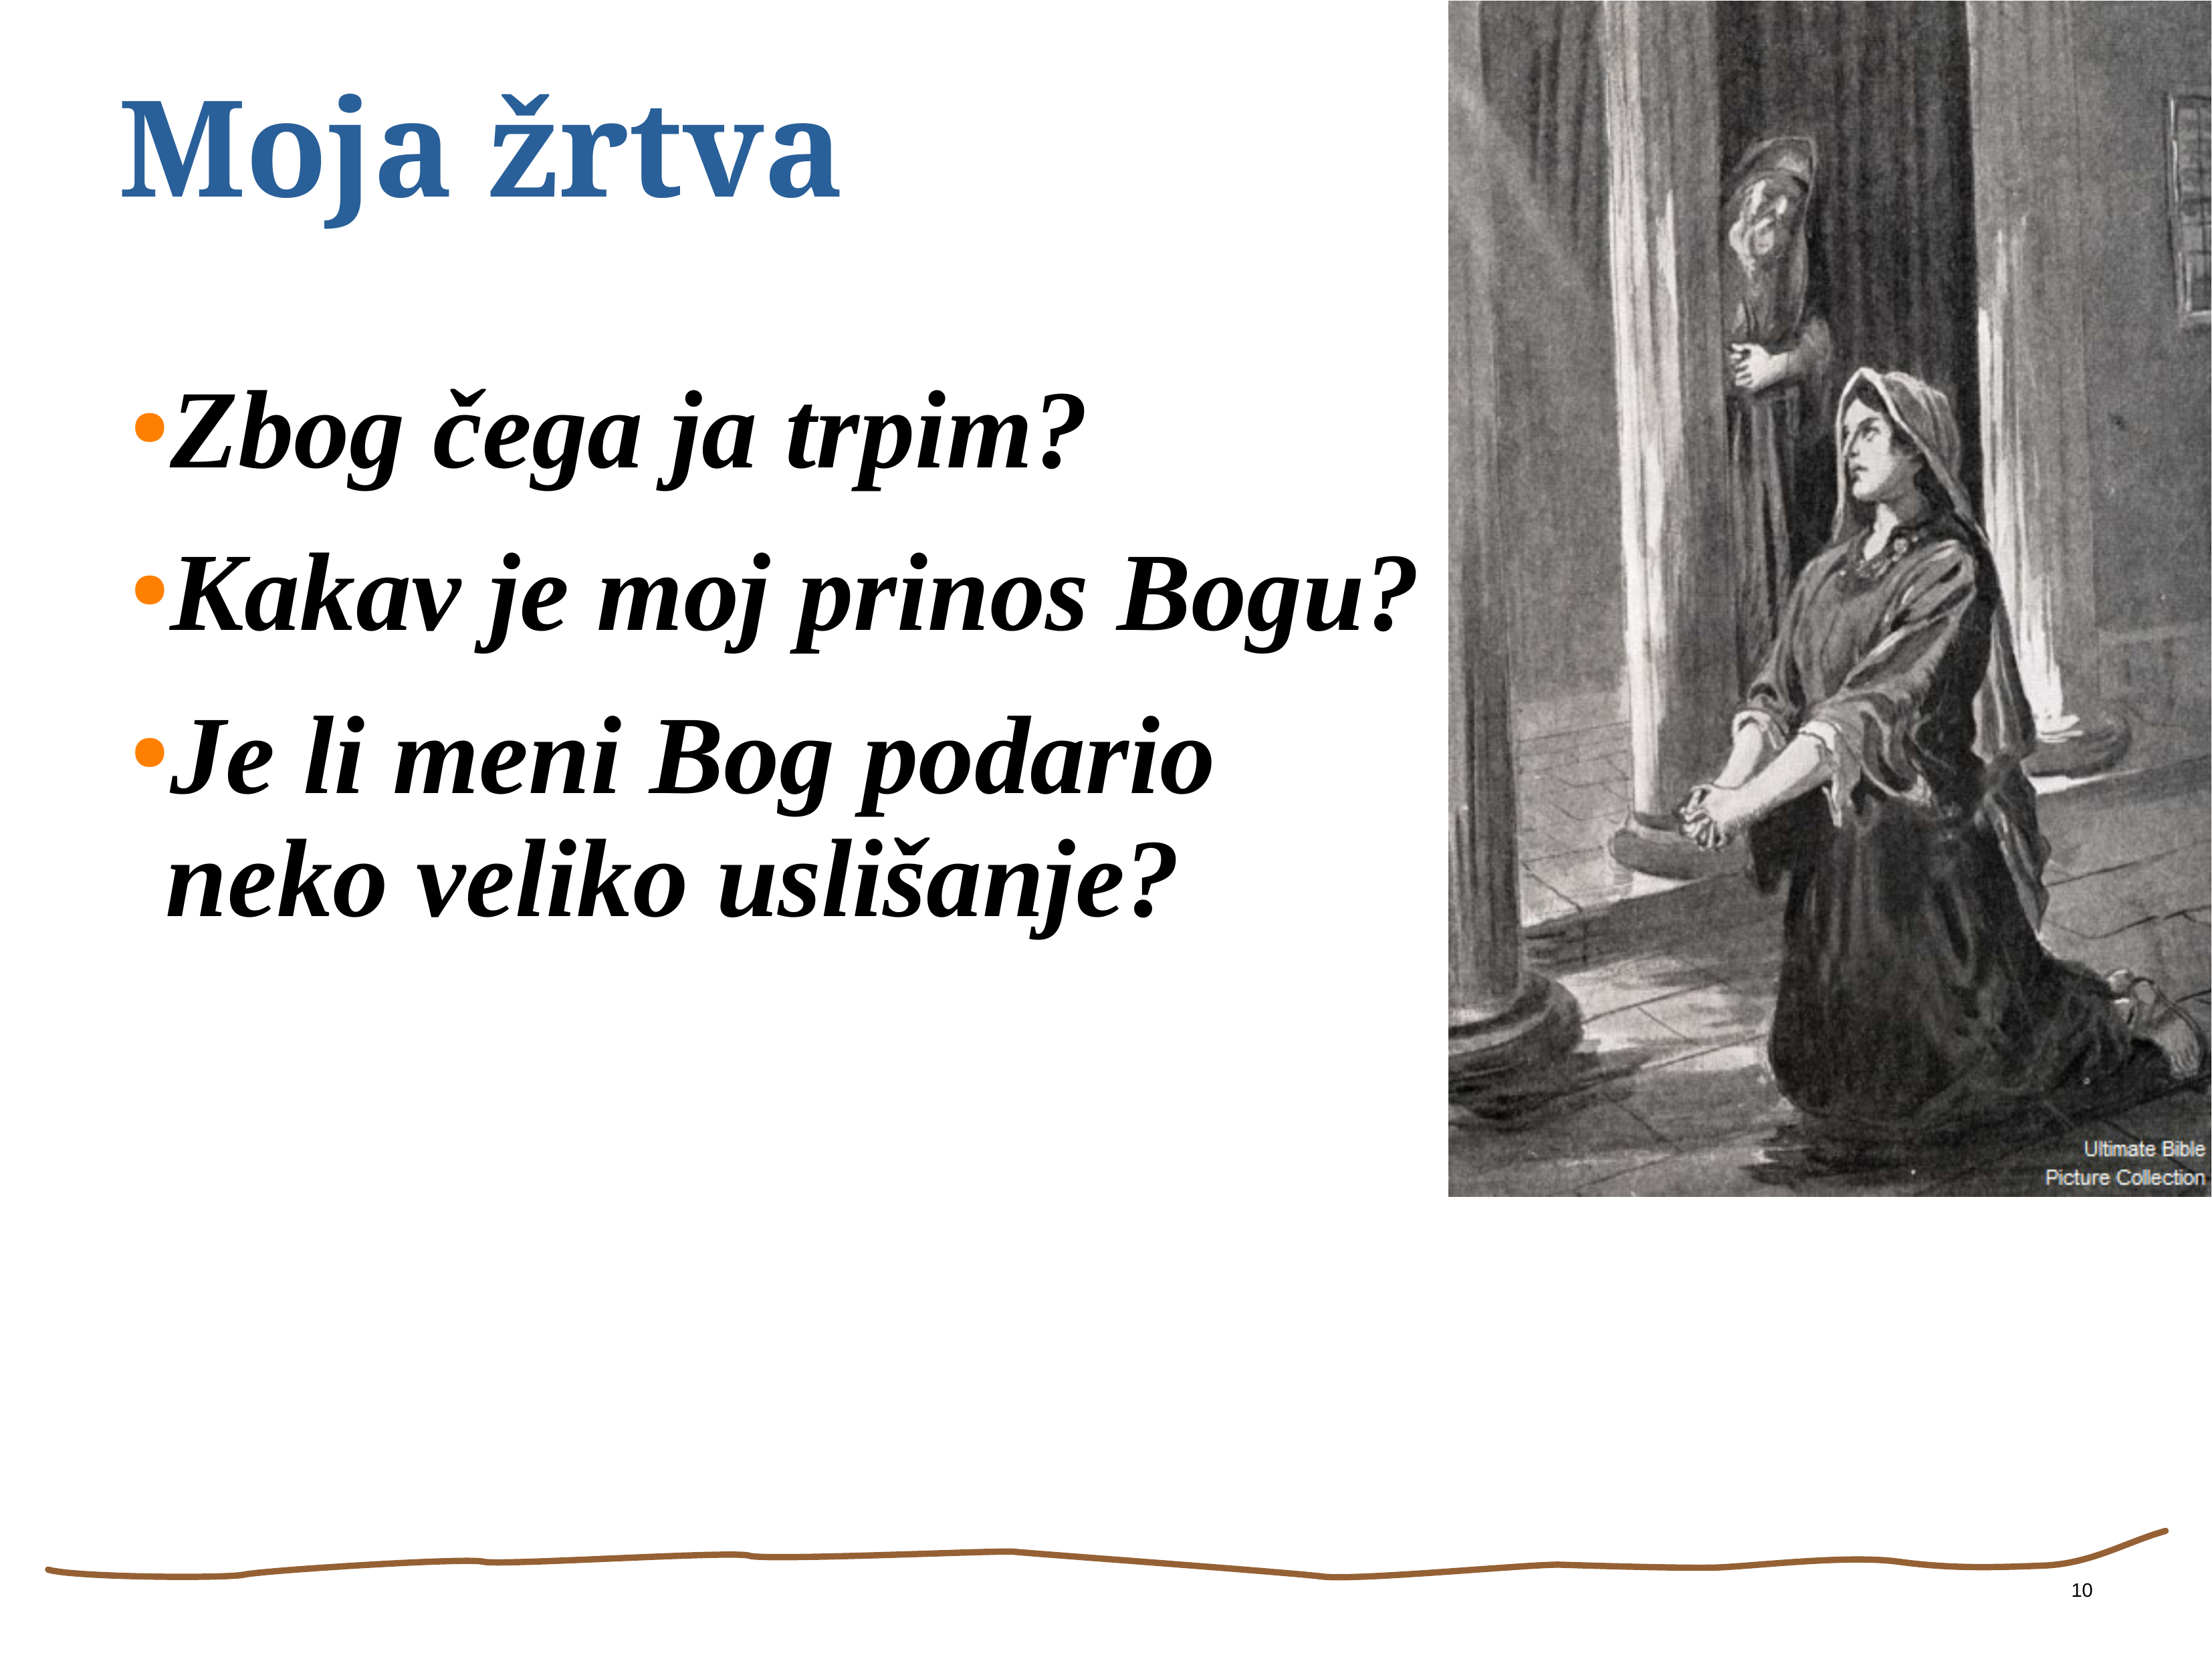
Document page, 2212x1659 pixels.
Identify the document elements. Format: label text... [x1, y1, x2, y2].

picture [1448, 1, 2212, 1197]
title Moja žrtva [118, 52, 1448, 237]
list Zbog čega ja trpim? Kakav je moj prinos Bogu? Je li meni Bog podario neko veliko uslišanje? [118, 368, 2113, 1527]
